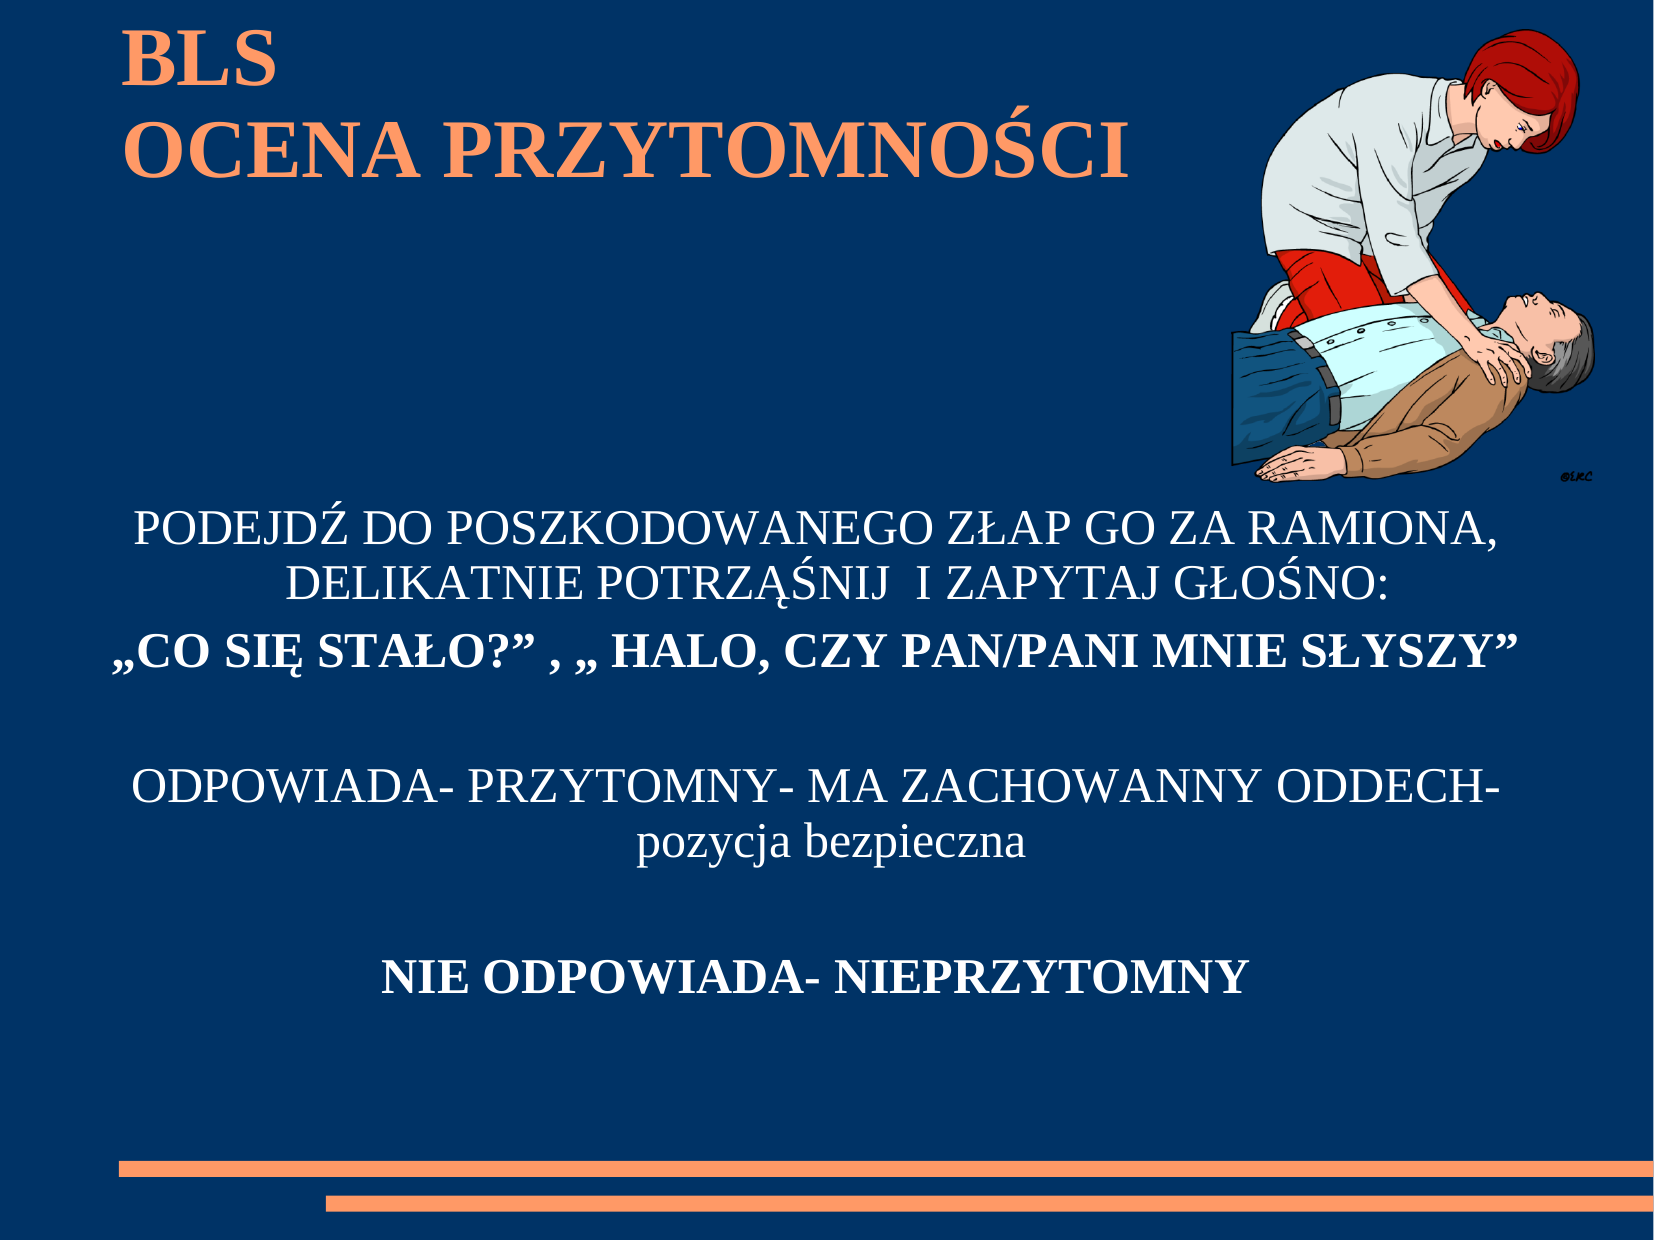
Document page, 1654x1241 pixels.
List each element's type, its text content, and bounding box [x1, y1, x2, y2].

title BLS OCENA PRZYTOMNOŚCI [121, 11, 1534, 289]
picture [1231, 29, 1595, 483]
subtitle PODEJDŹ DO POSZKODOWANEGO ZŁAP GO ZA RAMIONA, DELIKATNIE POTRZĄŚNIJ I ZAPYTAJ GŁOŚNO: „CO SIĘ STAŁO?” , „ HALO, CZY PAN/PANI MNIE SŁYSZY” ODPOWIADA- PRZYTOMNY- MA ZACHOWANNY ODDECH- pozycja bezpieczna NIE ODPOWIADA- NIEPRZYTOMNY [96, 354, 1536, 1150]
